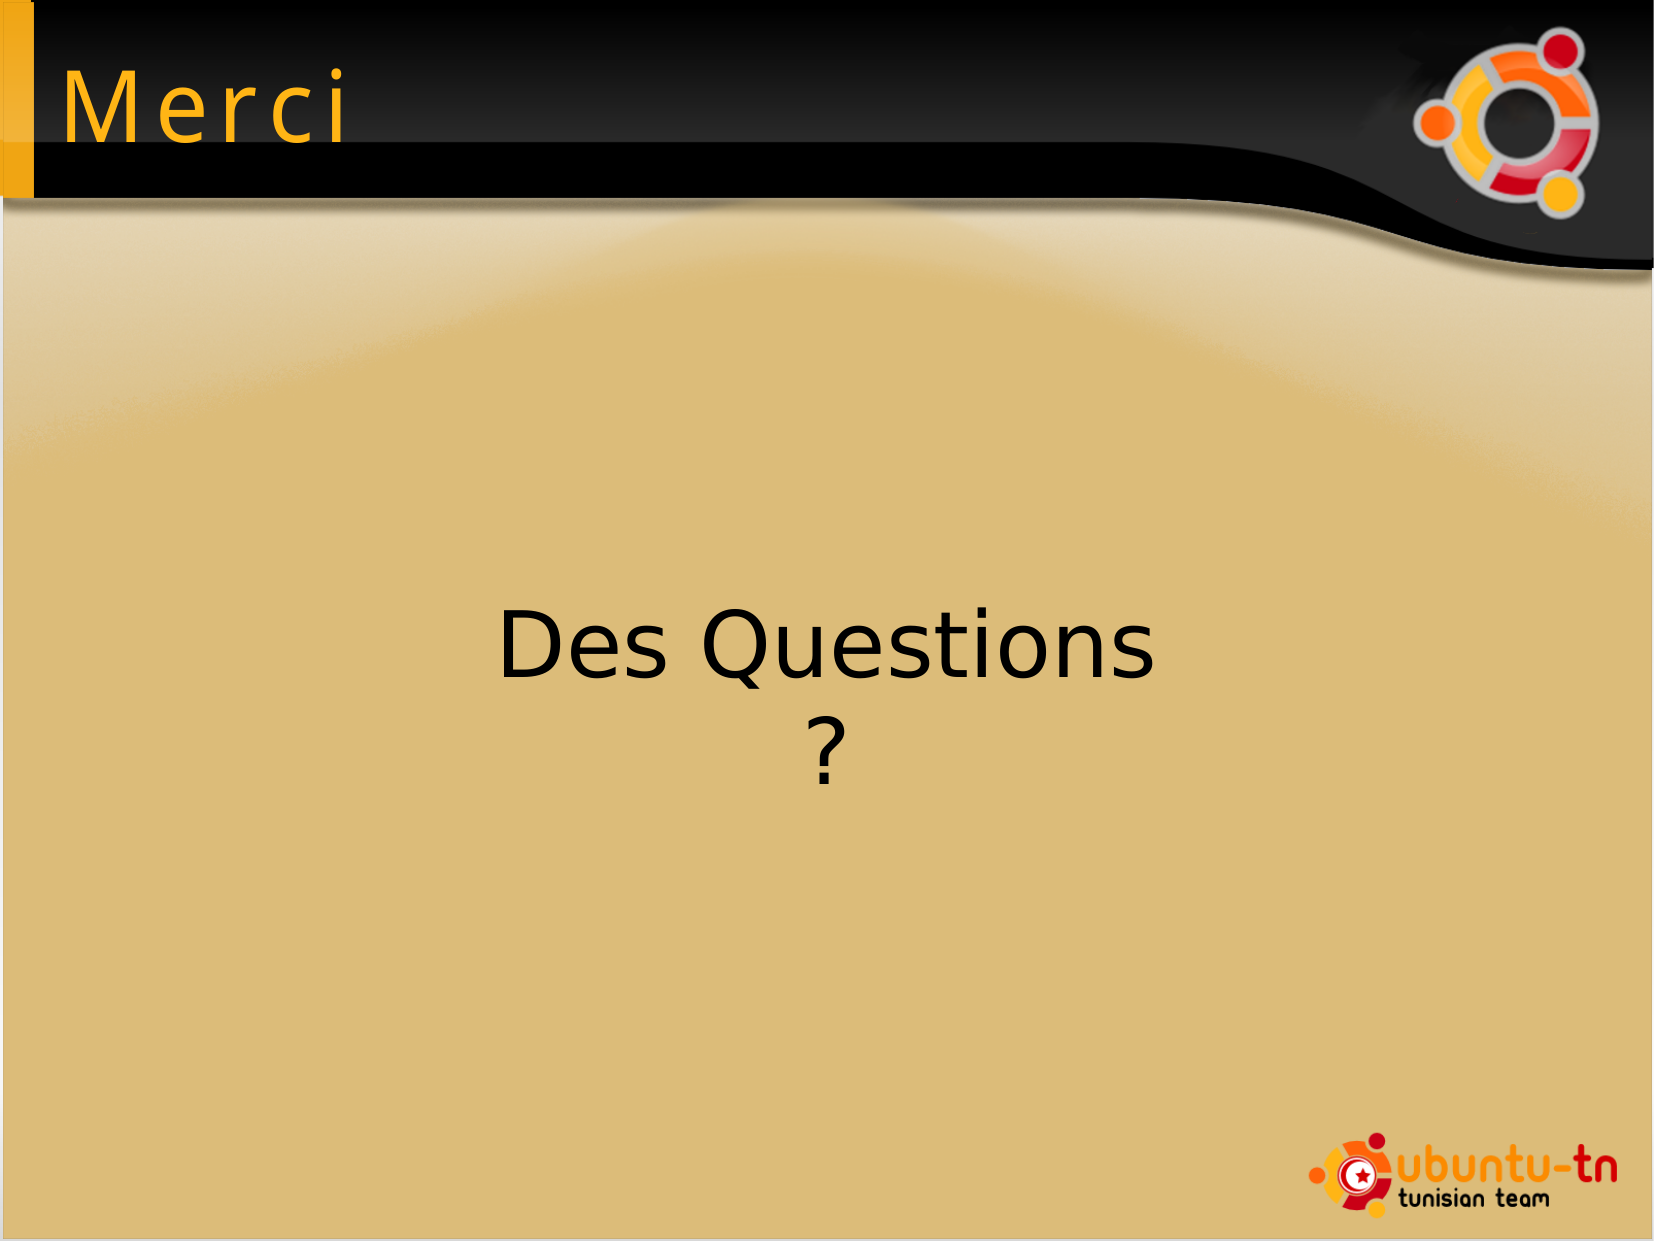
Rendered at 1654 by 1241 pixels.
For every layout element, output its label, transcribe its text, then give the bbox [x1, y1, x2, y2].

picture [0, 0, 1654, 1241]
title Merci [59, 36, 1270, 171]
subtitle Des Questions ? [82, 297, 1571, 1102]
